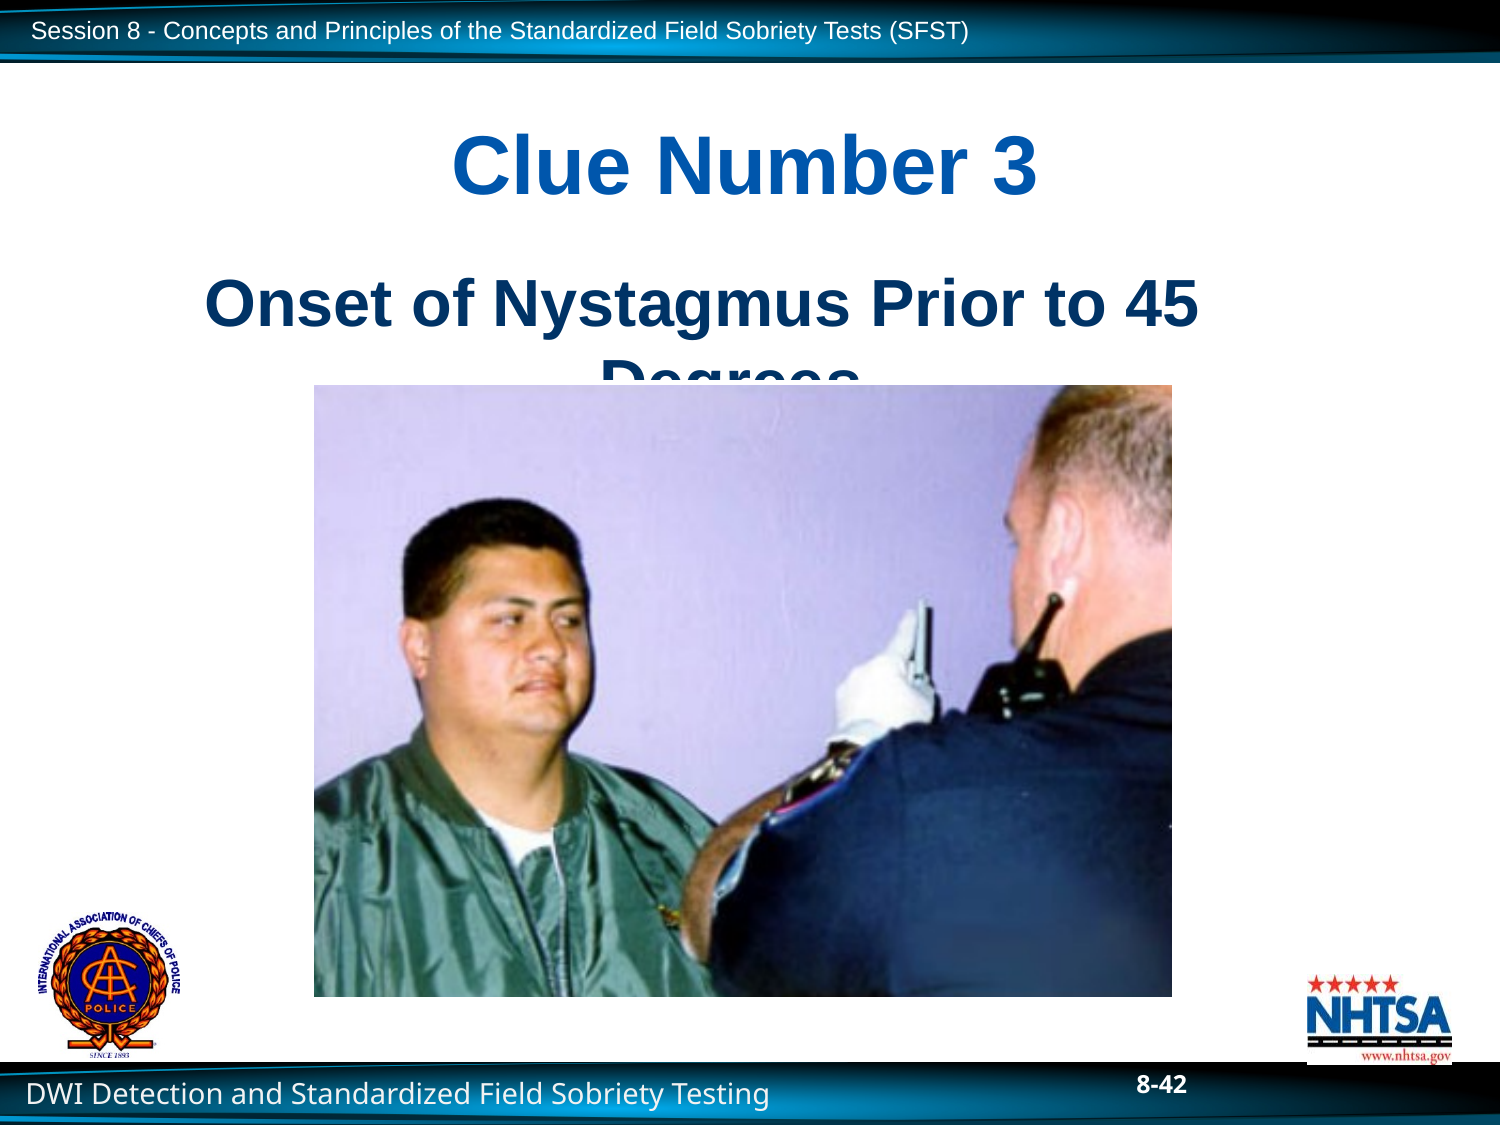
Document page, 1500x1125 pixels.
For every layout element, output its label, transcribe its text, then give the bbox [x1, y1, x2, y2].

slide_number 8-42 [1121, 1055, 1472, 1116]
list Onset of Nystagmus Prior to 45 Degrees [91, 259, 1409, 980]
picture [313, 384, 1173, 997]
title Clue Number 3 [85, 111, 1406, 207]
